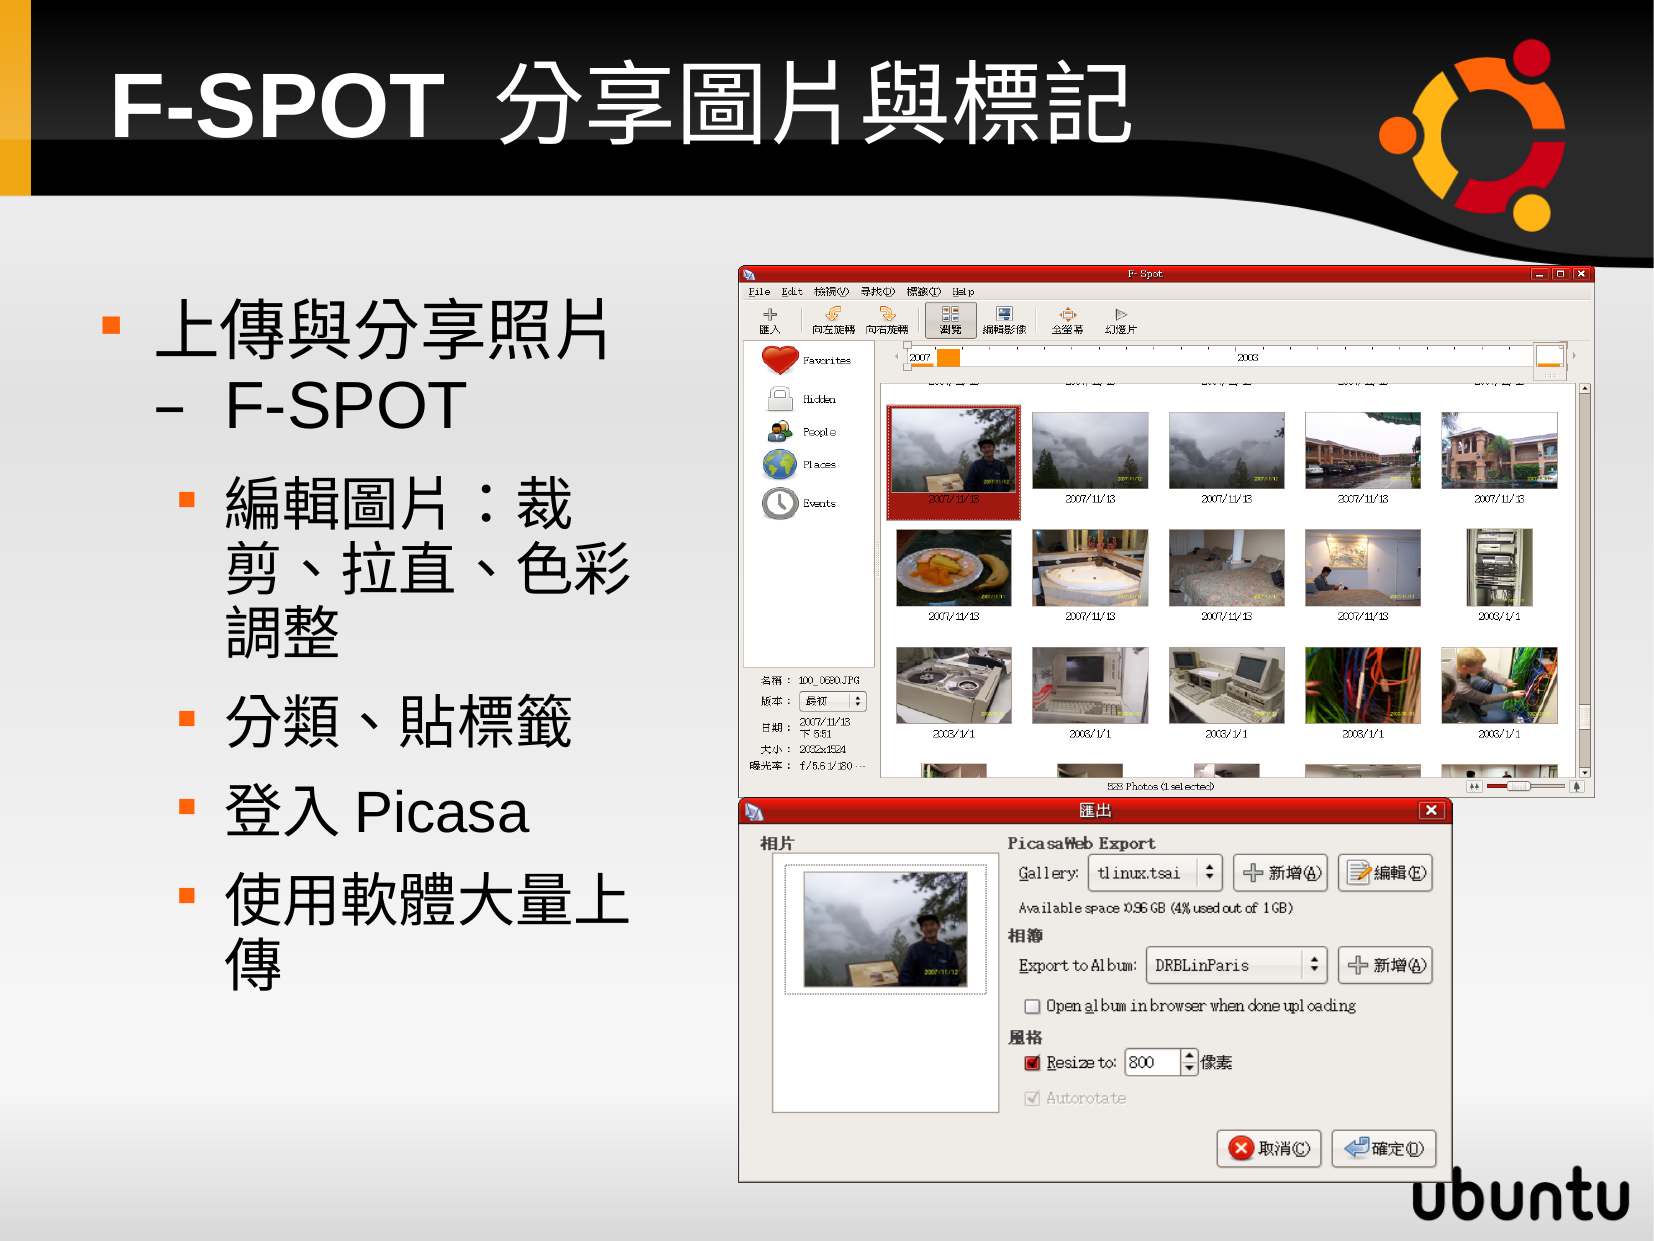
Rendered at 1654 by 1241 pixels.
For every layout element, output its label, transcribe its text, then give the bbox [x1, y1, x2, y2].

list 上傳與分享照片 – F-SPOT 編輯圖片：裁剪、拉直、色彩調整 分類、貼標籤 登入Picasa 使用軟體大量上傳 [82, 290, 650, 1094]
picture [0, 0, 1654, 1241]
title F-SPOT 分享圖片與標記 [76, 0, 1565, 208]
